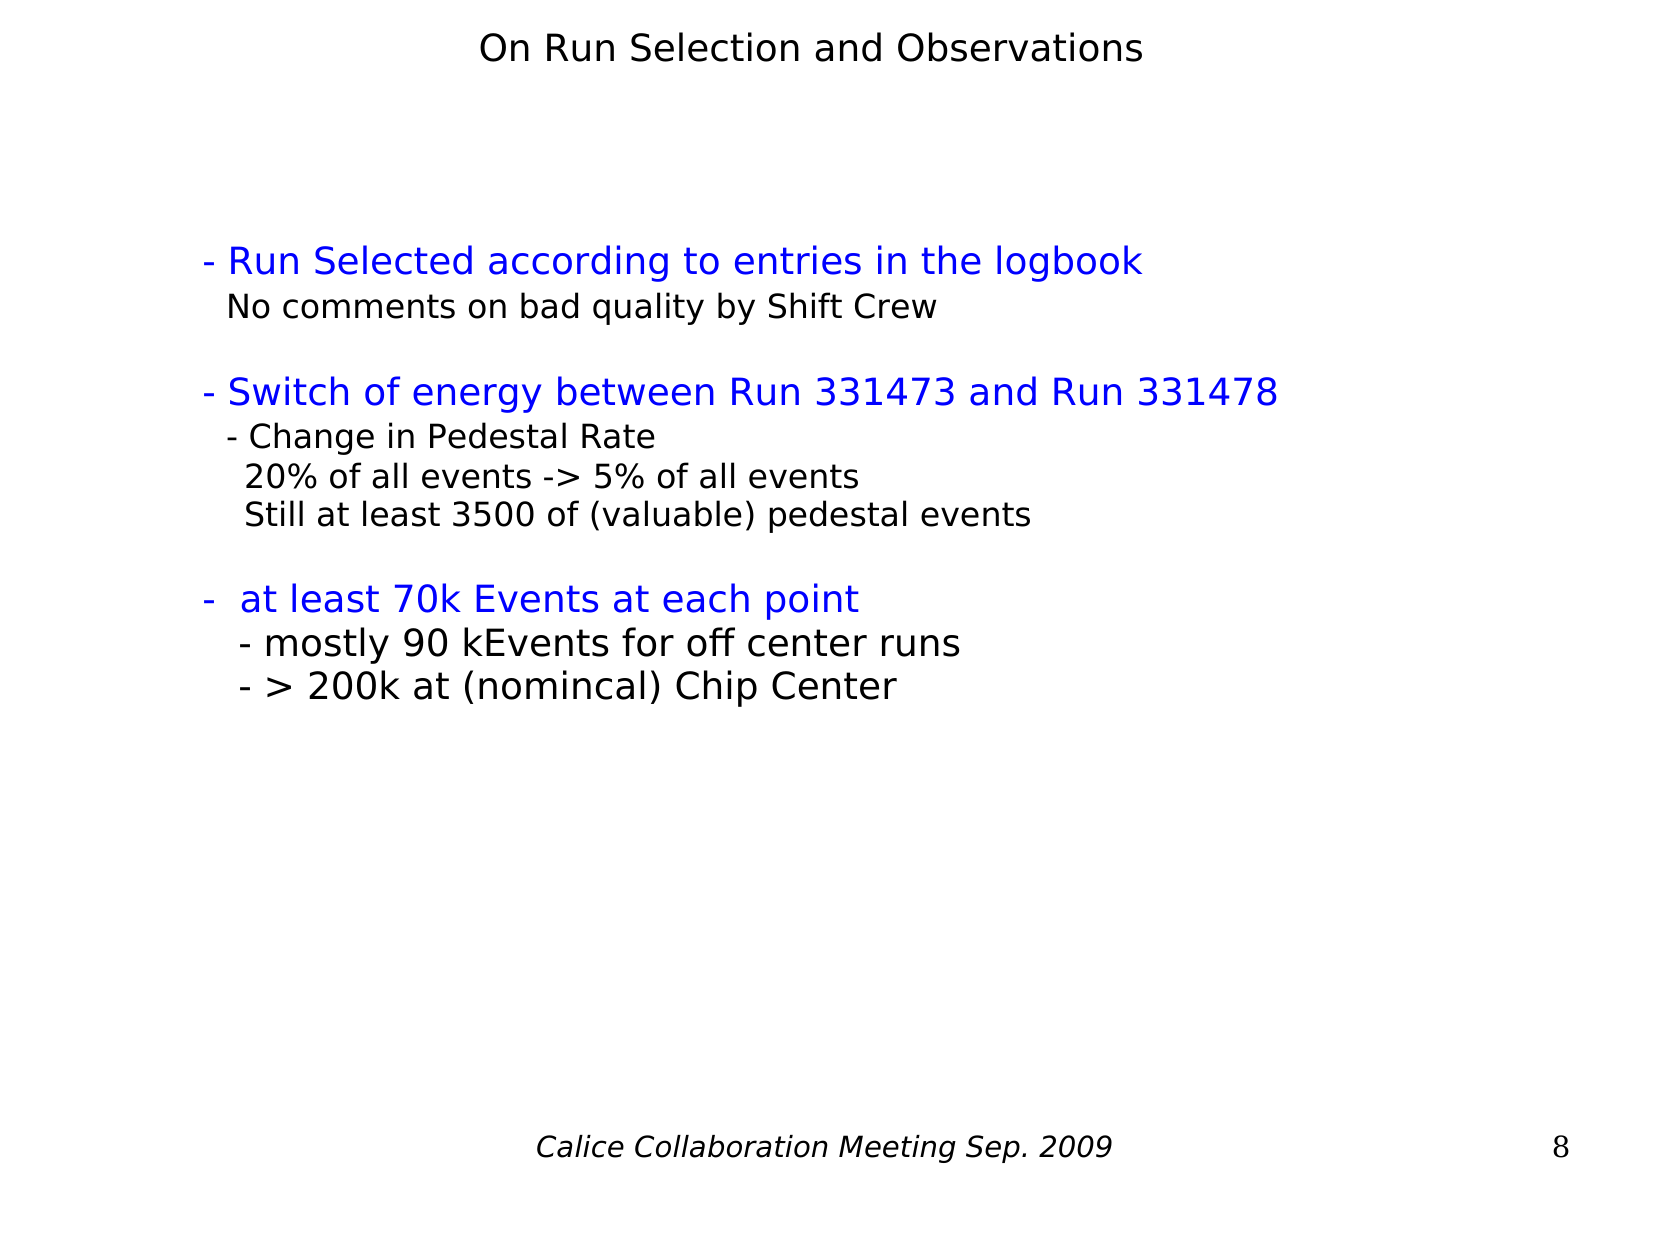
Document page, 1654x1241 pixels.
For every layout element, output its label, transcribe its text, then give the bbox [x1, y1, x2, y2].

text_box - Run Selected according to entries in the logbook No comments on bad quality by Shift Crew - Switch of energy between Run 331473 and Run 331478 - Change in Pedestal Rate 20% of all events -> 5% of all events Still at least 3500 of (valuable) pedestal events - at least 70k Events at each point - mostly 90 kEvents for off center runs - > 200k at (nomincal) Chip Center [187, 232, 1274, 804]
text_box On Run Selection and Observations [463, 19, 1146, 79]
